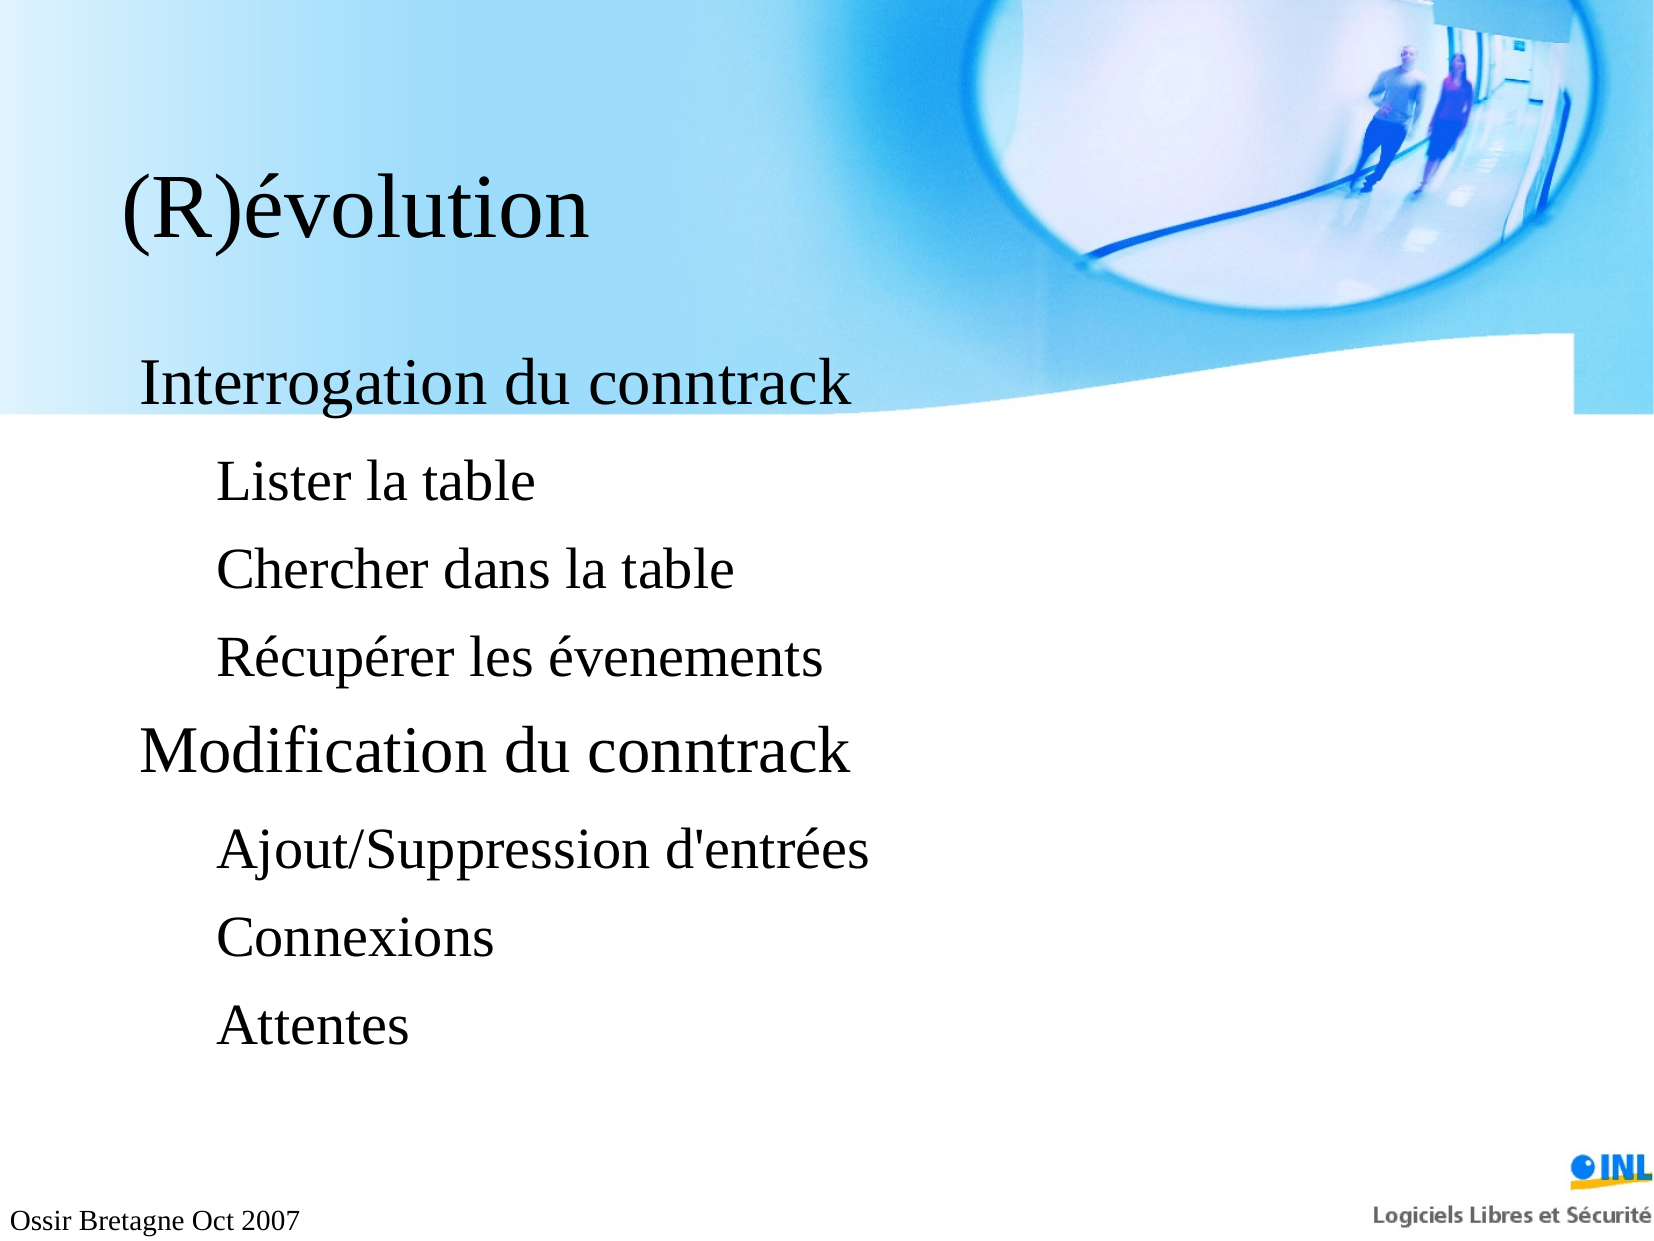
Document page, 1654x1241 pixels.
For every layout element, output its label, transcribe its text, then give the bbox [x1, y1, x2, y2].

list Interrogation du conntrack Lister la table Chercher dans la table Récupérer les évenements Modification du conntrack Ajout/Suppression d'entrées Connexions Attentes [121, 344, 1534, 1127]
picture [0, 0, 1654, 1241]
title (R)évolution [121, 102, 1534, 311]
